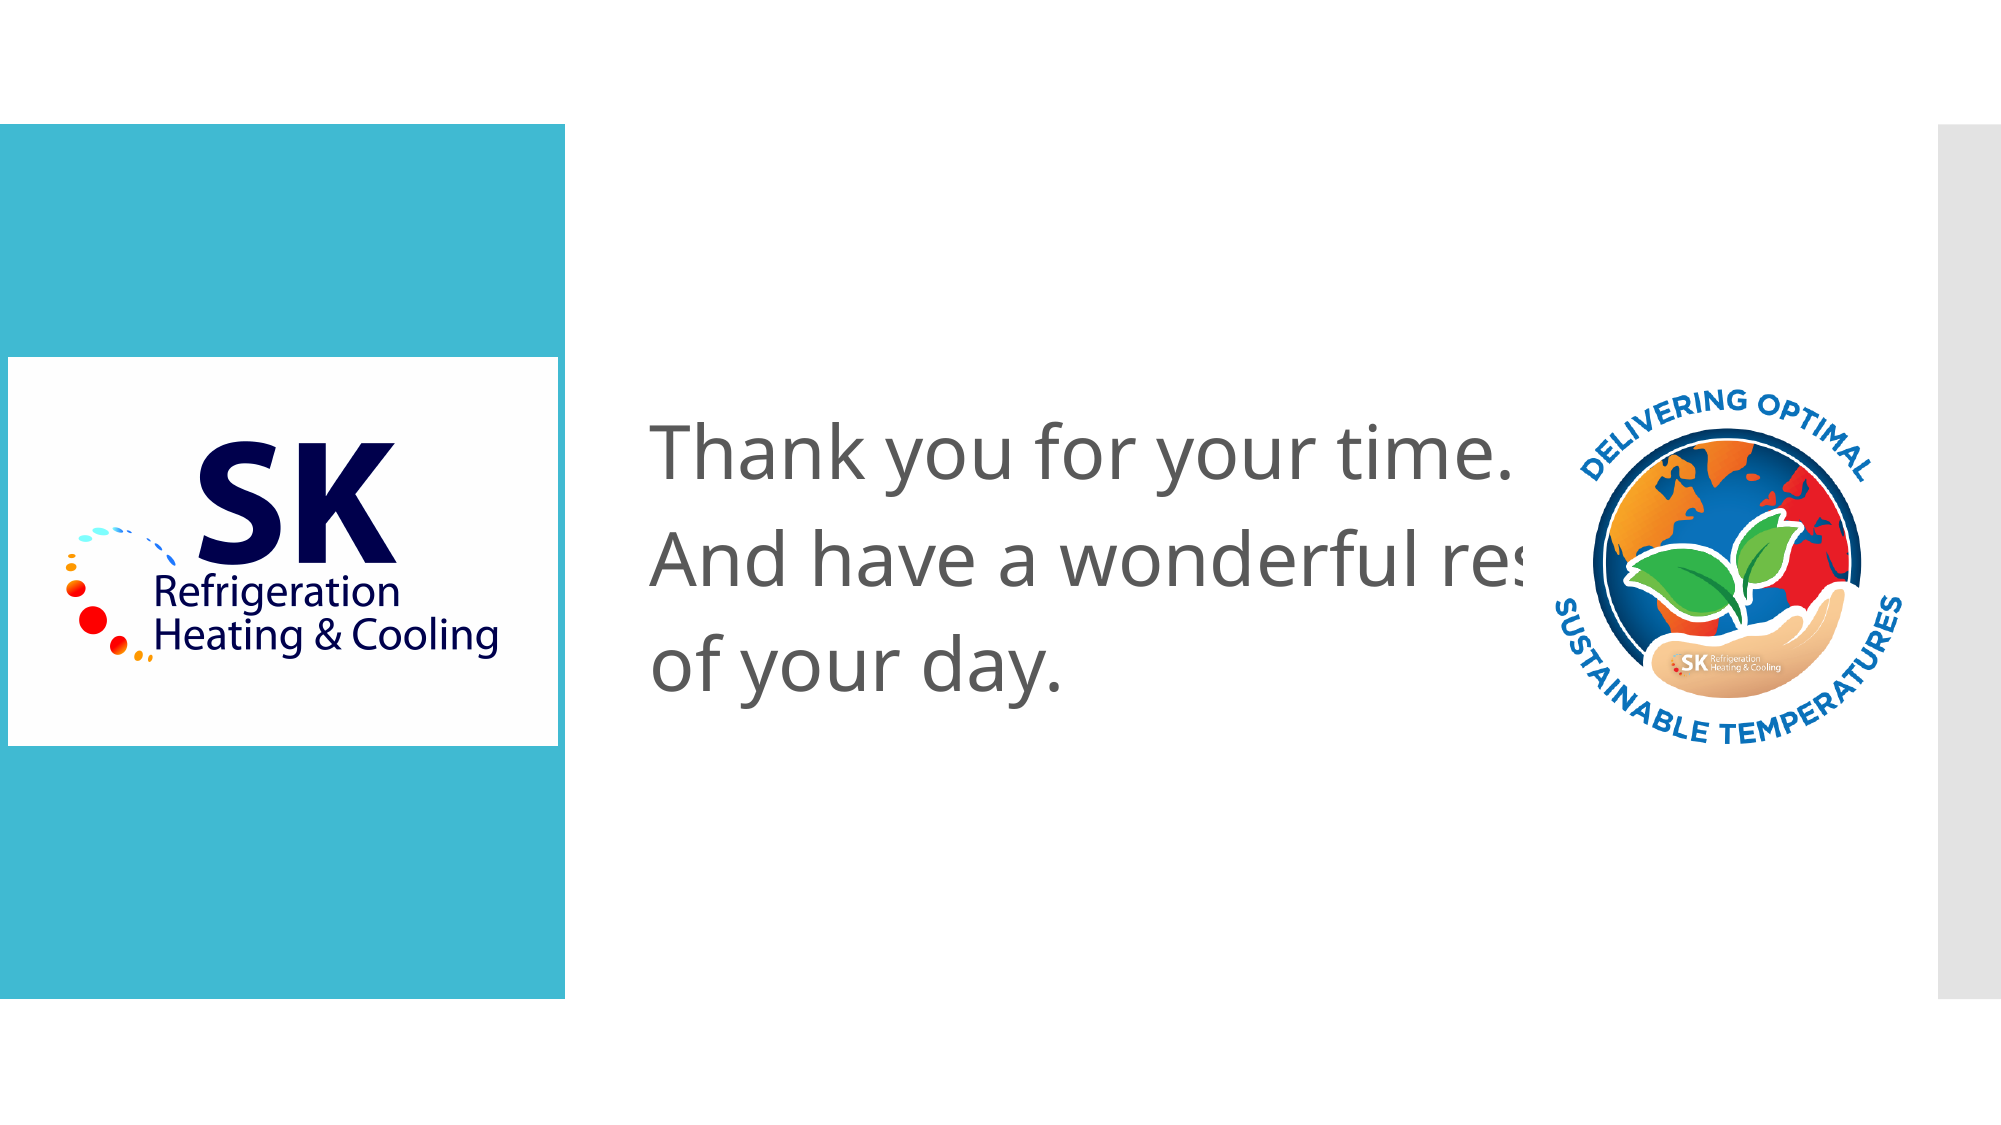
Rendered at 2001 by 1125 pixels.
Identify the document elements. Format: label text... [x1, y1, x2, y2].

picture [8, 357, 558, 746]
list Thank you for your time. And have a wonderful rest of your day. [634, 141, 1835, 982]
picture [1523, 365, 1937, 760]
